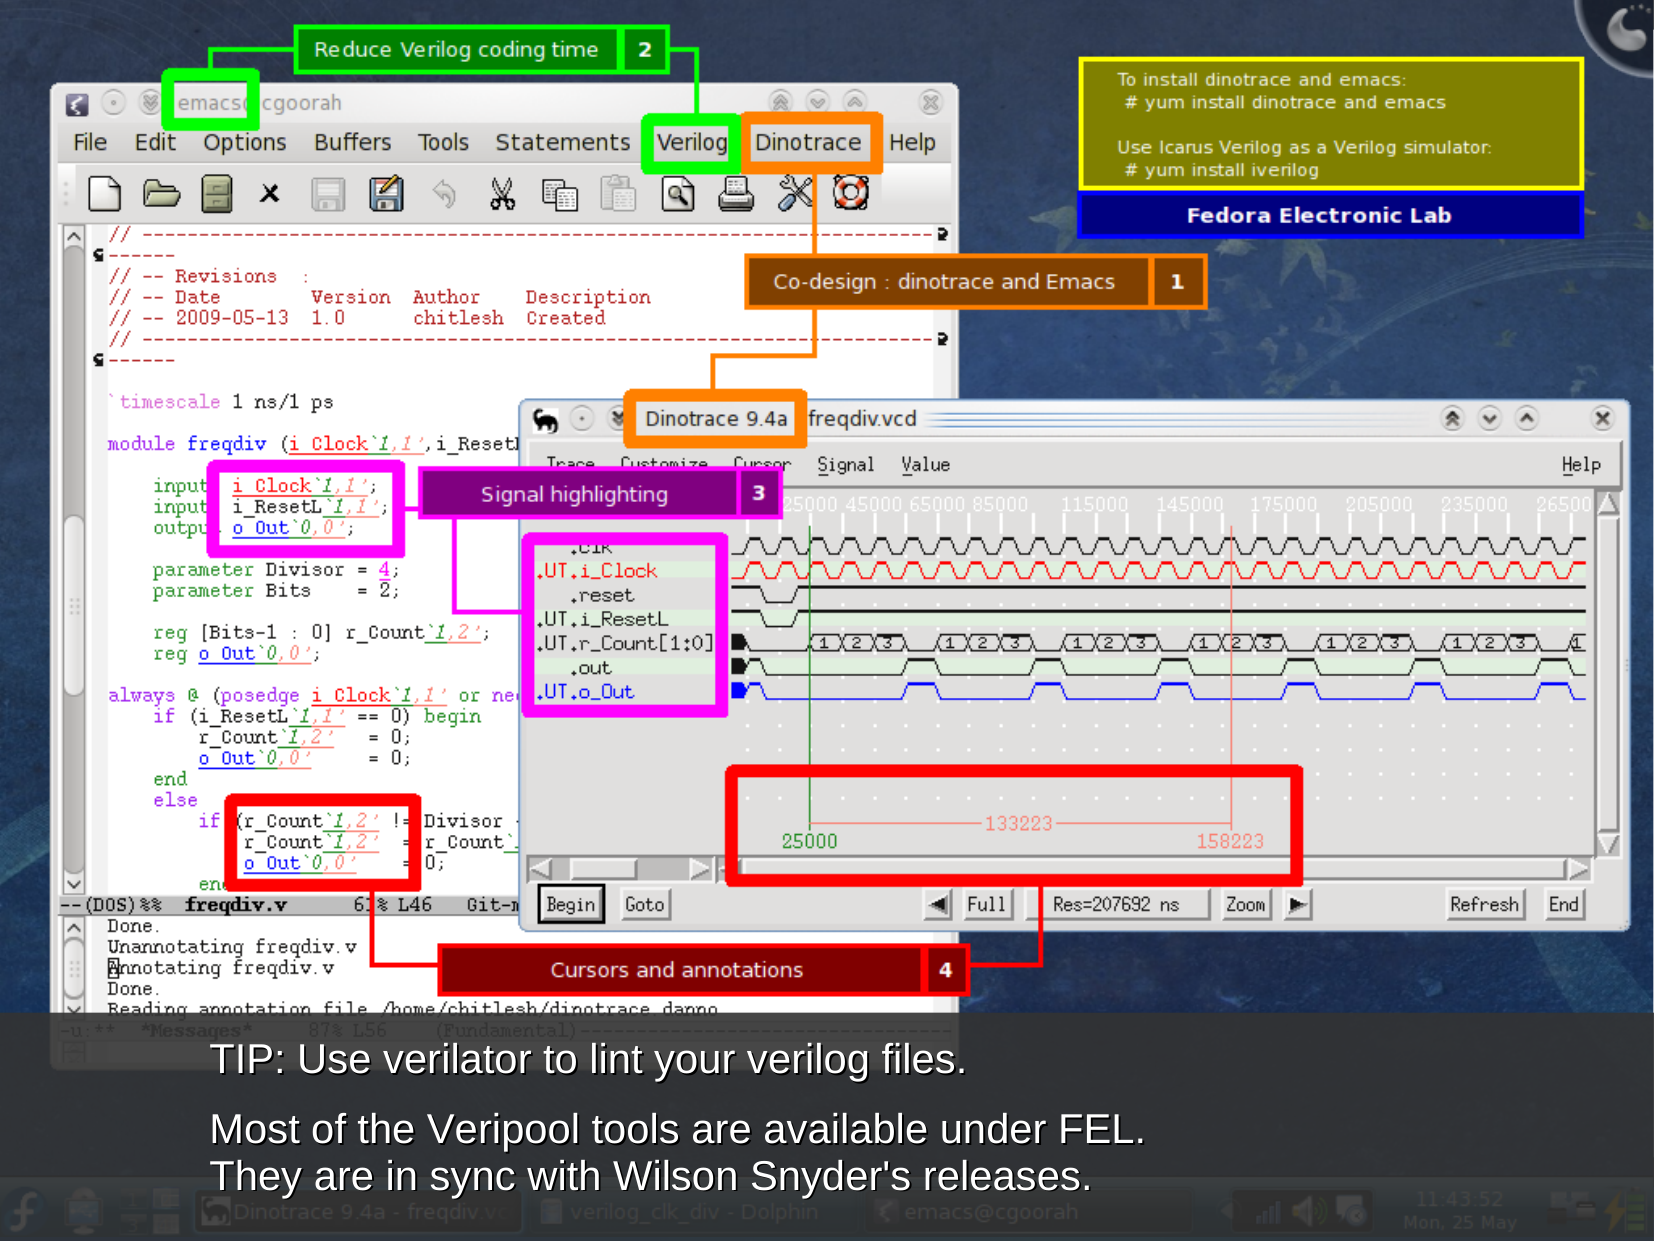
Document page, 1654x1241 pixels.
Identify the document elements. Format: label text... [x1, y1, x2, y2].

text_box [0, 1012, 1654, 1241]
picture [0, 0, 1654, 1012]
text_box TIP: Use verilator to lint your verilog files. Most of the Veripool tools are available under FEL. They are in sync with Wilson Snyder's releases. [194, 1028, 1162, 1207]
